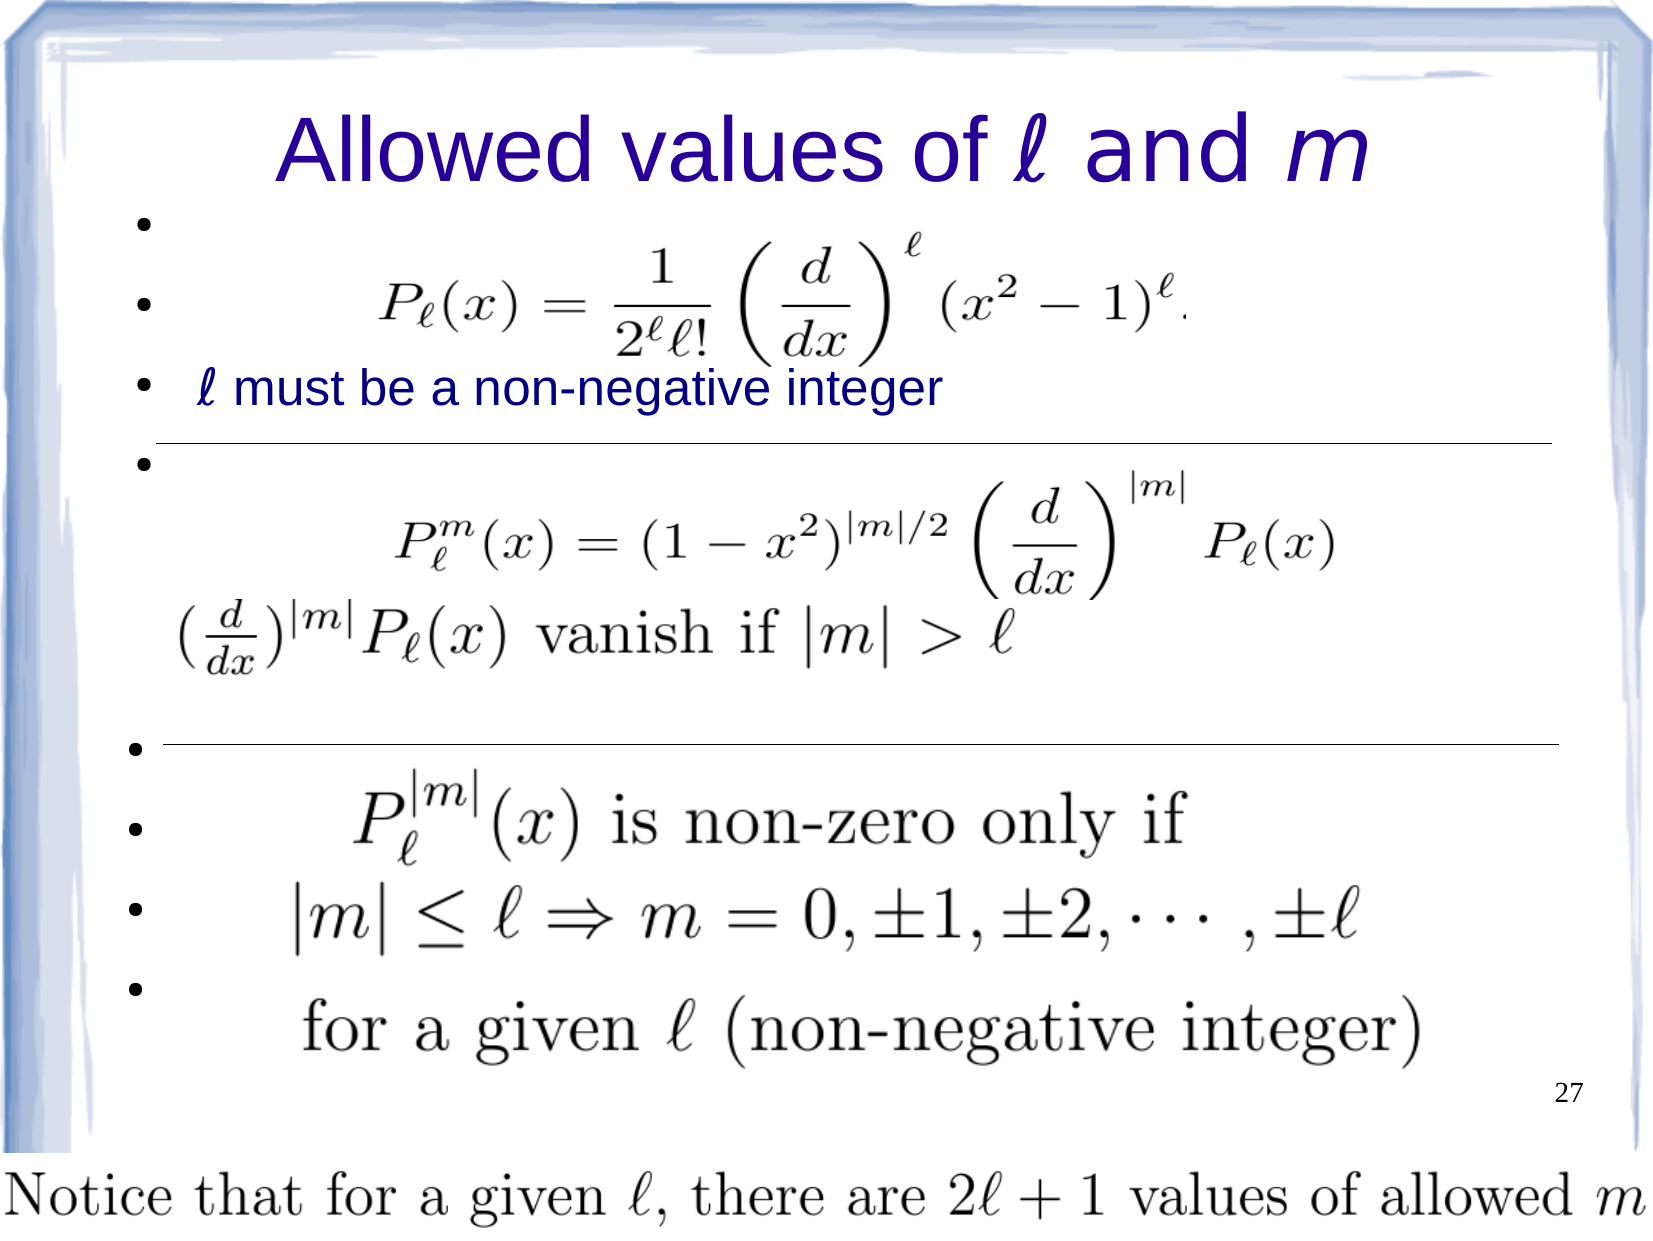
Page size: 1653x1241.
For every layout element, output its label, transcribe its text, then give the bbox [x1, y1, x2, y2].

picture [0, 0, 1653, 1241]
title Allowed values of ℓ and m [82, 49, 1567, 253]
list [126, 720, 1576, 1026]
list ℓ must be a non-negative integer [135, 195, 1584, 501]
